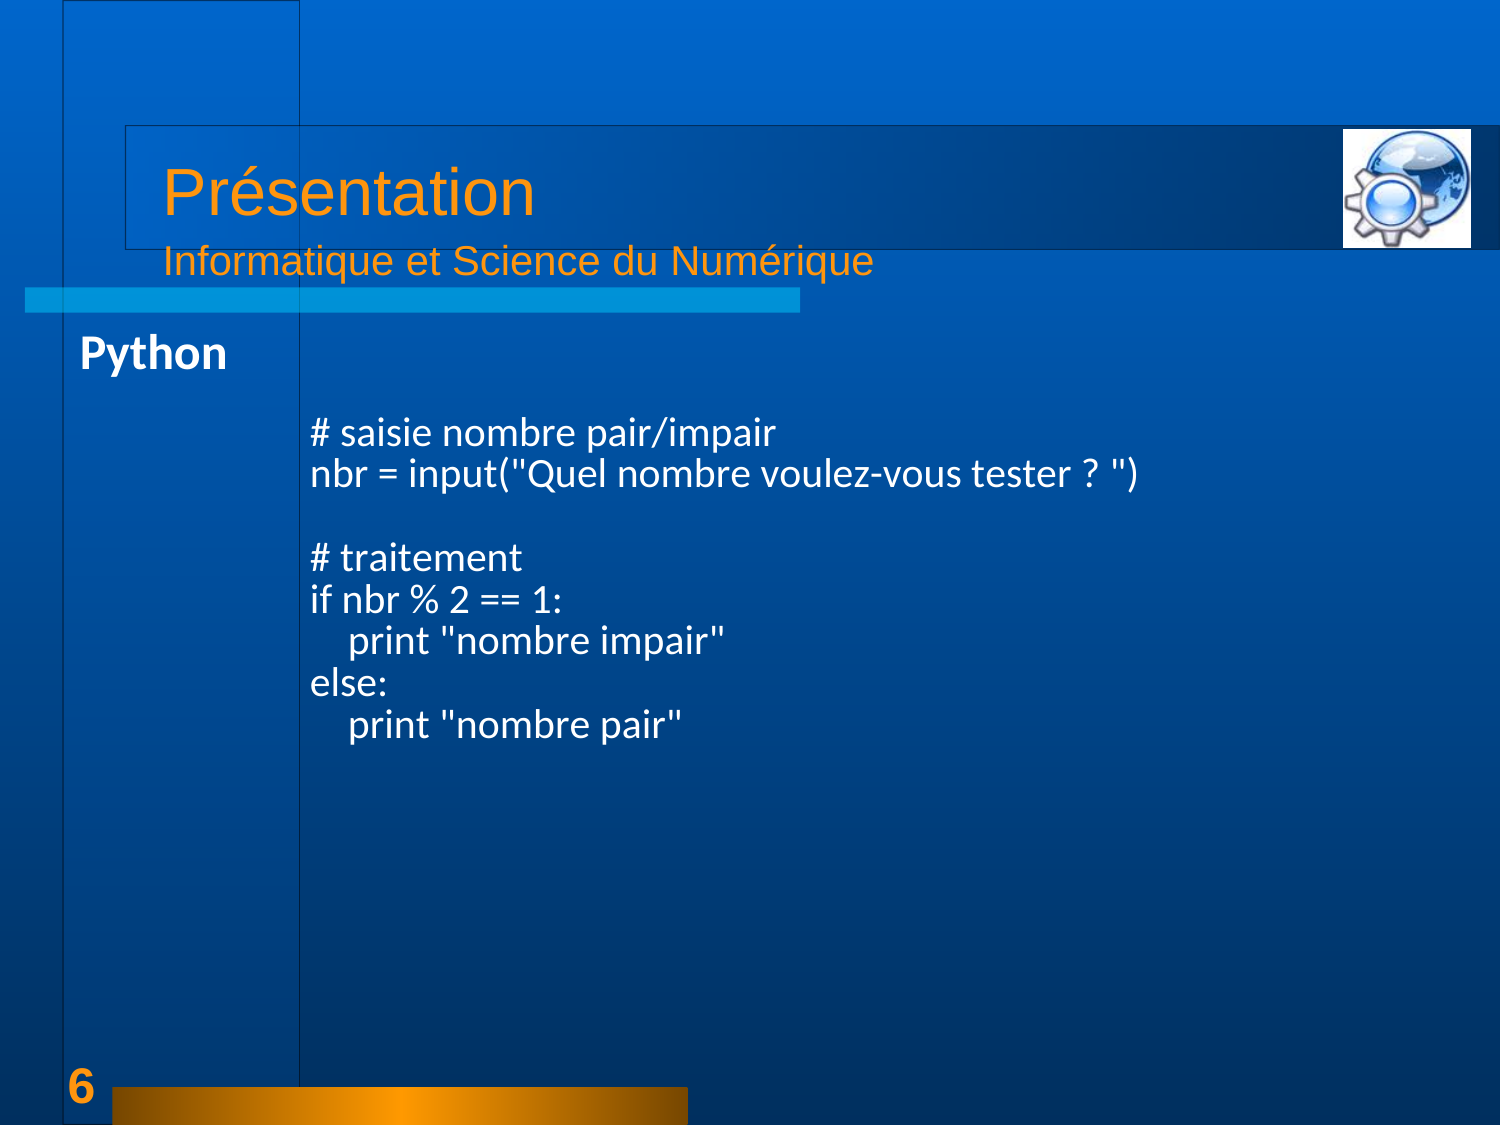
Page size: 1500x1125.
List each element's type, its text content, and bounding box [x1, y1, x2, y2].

text_box Python [64, 325, 1335, 508]
text_box # saisie nombre pair/impair nbr = input("Quel nombre voulez-vous tester ? ") # traitement if nbr % 2 == 1: print "nombre impair" else: print "nombre pair" [295, 407, 1329, 851]
picture [1343, 129, 1471, 248]
